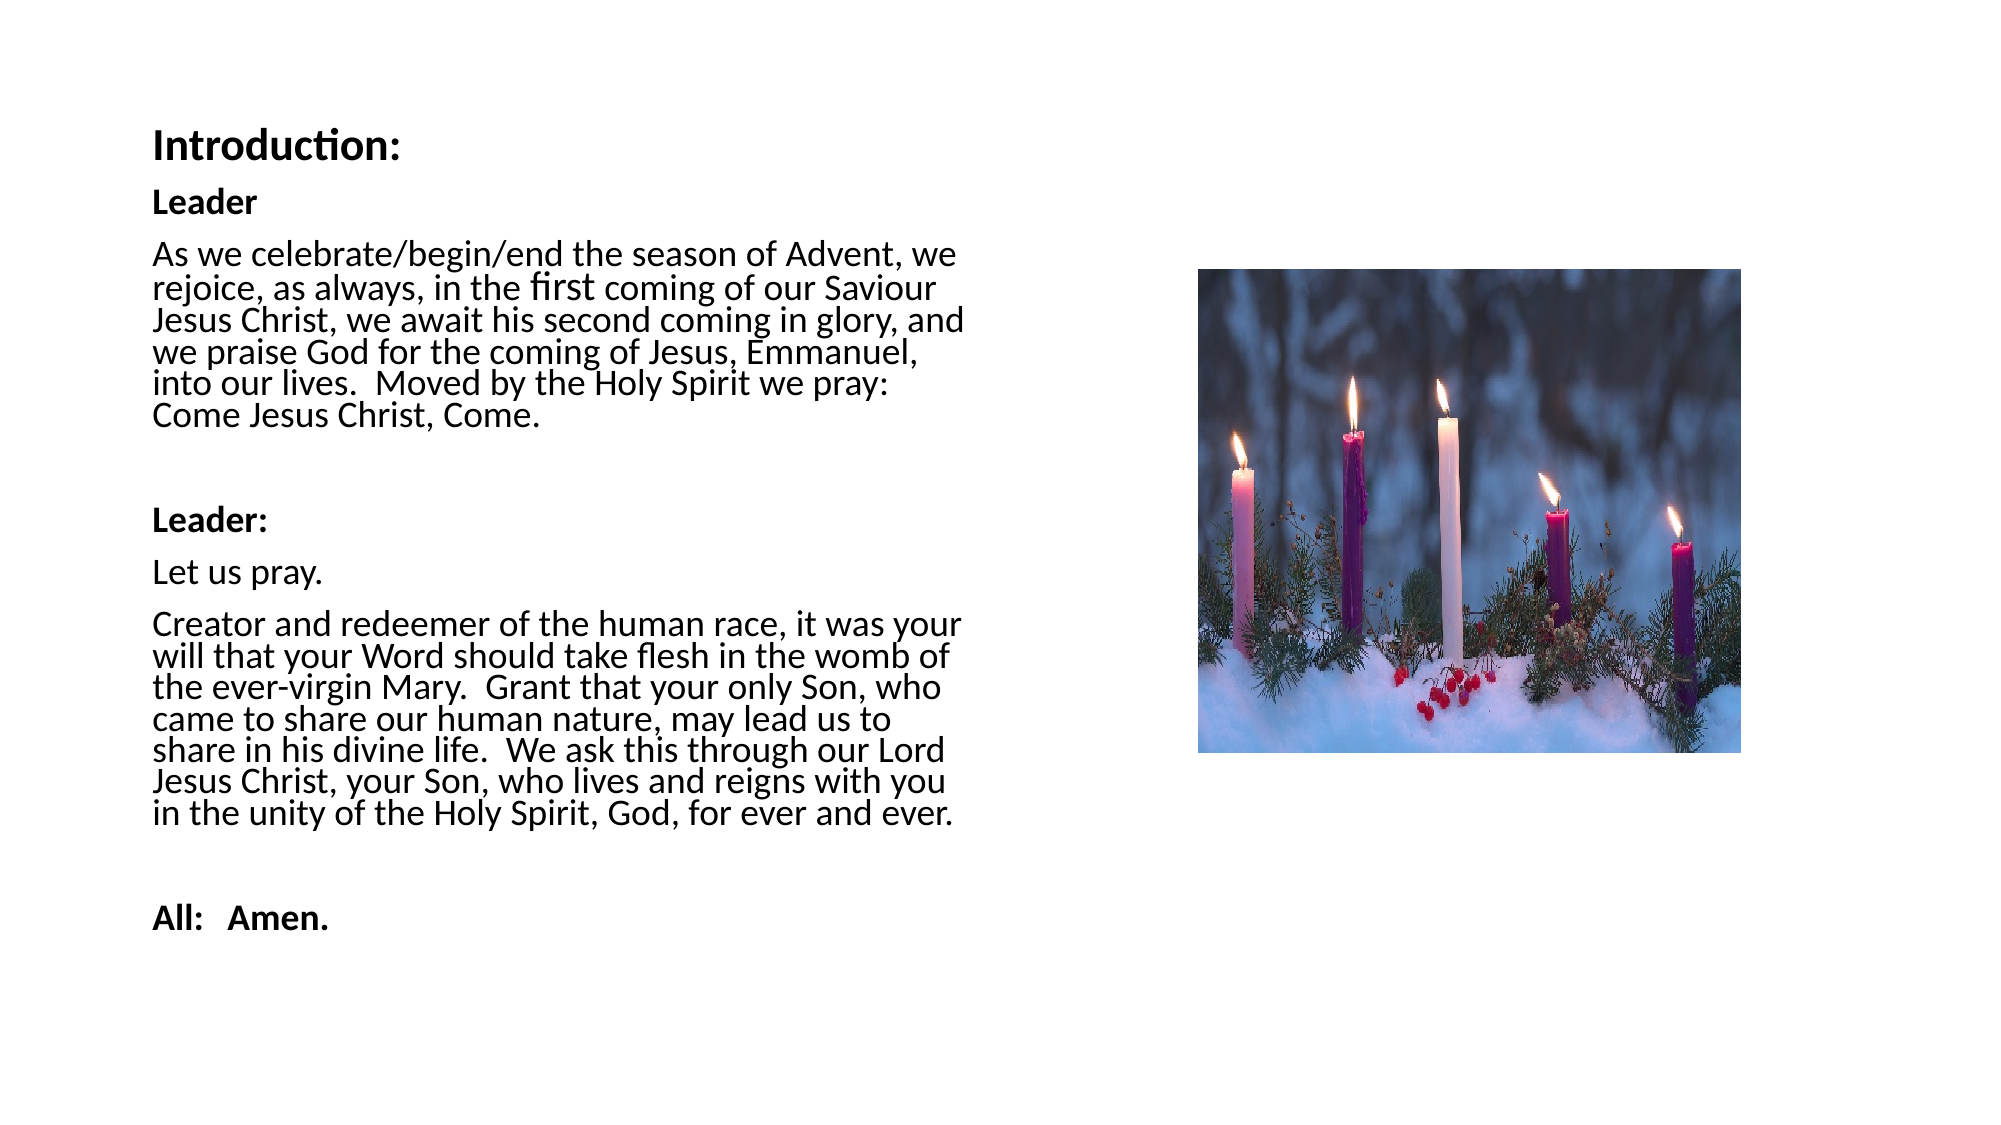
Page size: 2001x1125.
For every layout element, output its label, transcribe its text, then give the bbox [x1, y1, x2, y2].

list Introduction: Leader As we celebrate/begin/end the season of Advent, we rejoice, as always, in the first coming of our Saviour Jesus Christ, we await his second coming in glory, and we praise God for the coming of Jesus, Emmanuel, into our lives. Moved by the Holy Spirit we pray: Come Jesus Christ, Come. Leader: Let us pray. Creator and redeemer of the human race, it was your will that your Word should take flesh in the womb of the ever-virgin Mary. Grant that your only Son, who came to share our human nature, may lead us to share in his divine life. We ask this through our Lord Jesus Christ, your Son, who lives and reigns with you in the unity of the Holy Spirit, God, for ever and ever. All: Amen. [137, 122, 988, 1014]
picture [1198, 269, 1741, 754]
